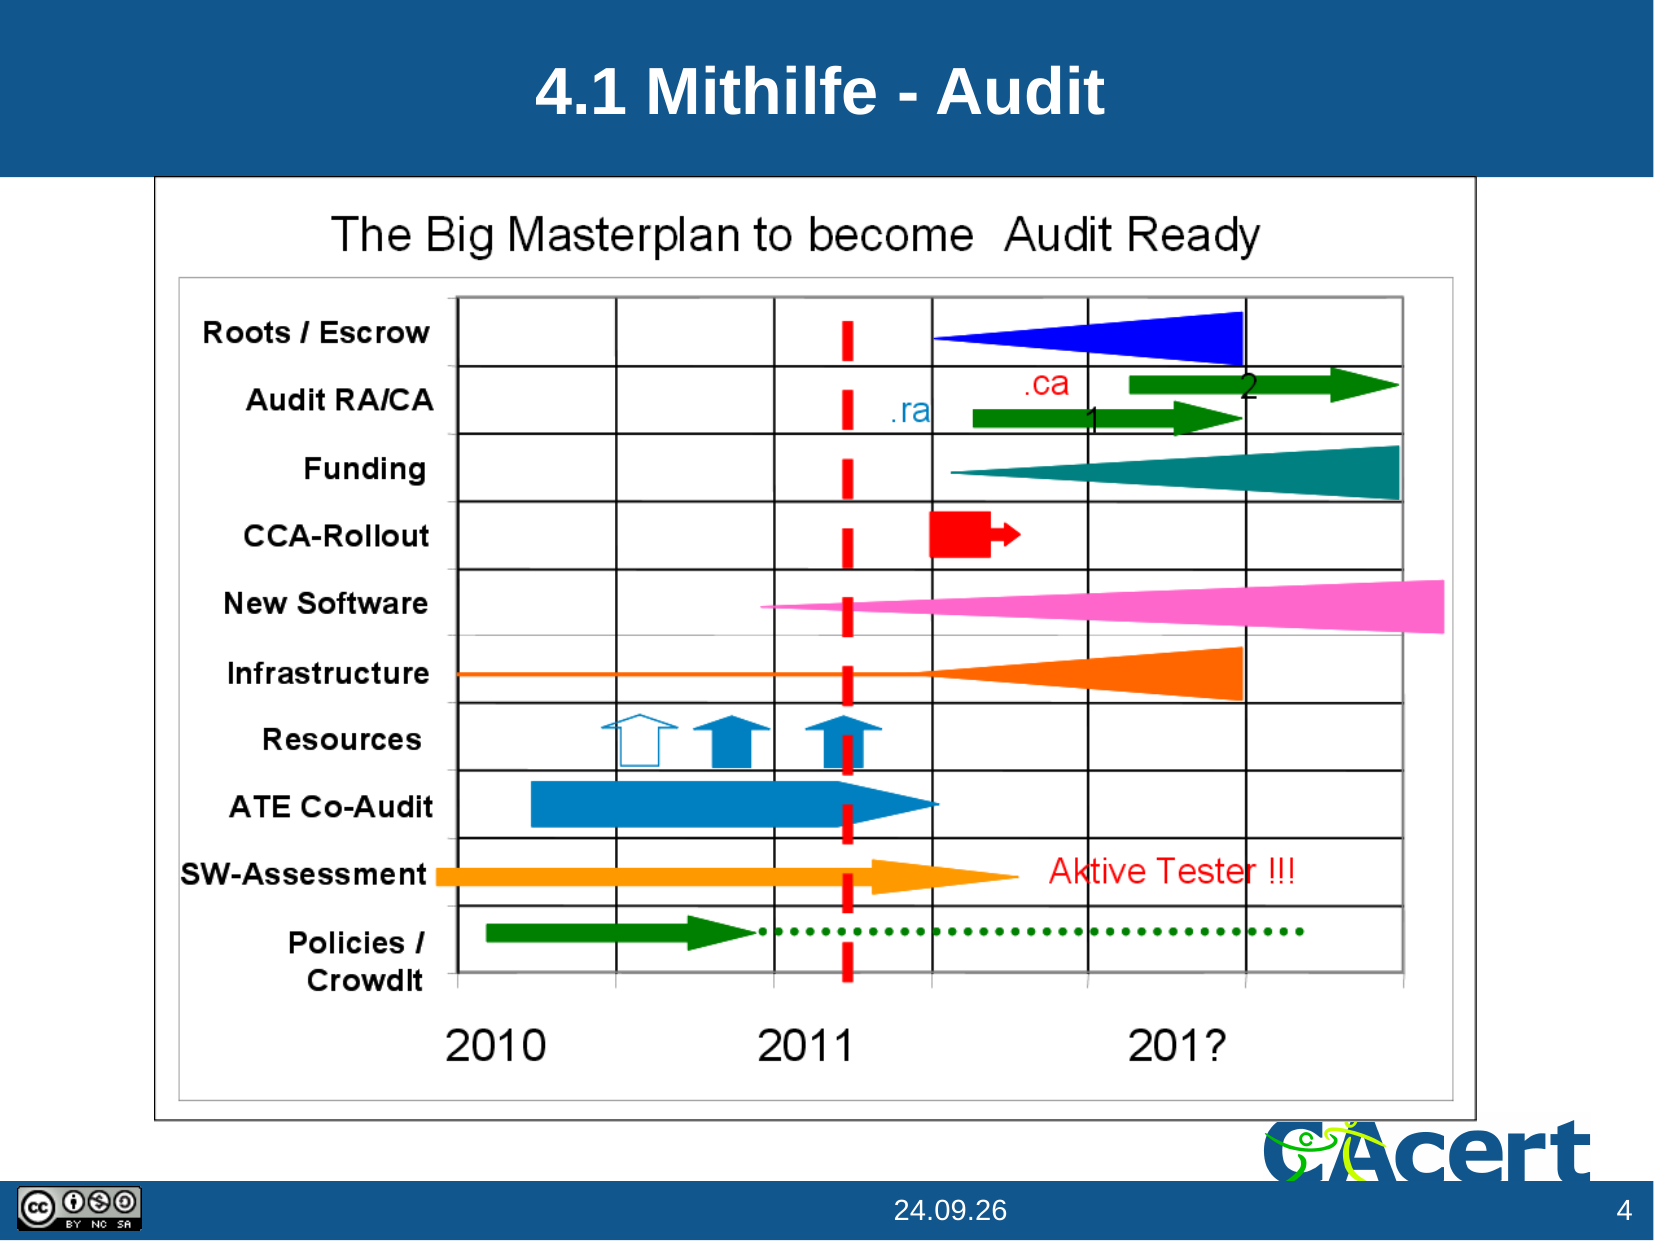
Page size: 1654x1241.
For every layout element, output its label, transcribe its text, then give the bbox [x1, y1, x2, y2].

picture [17, 1186, 142, 1231]
picture [154, 176, 1591, 1181]
title 4.1 Mithilfe - Audit [76, 17, 1565, 166]
